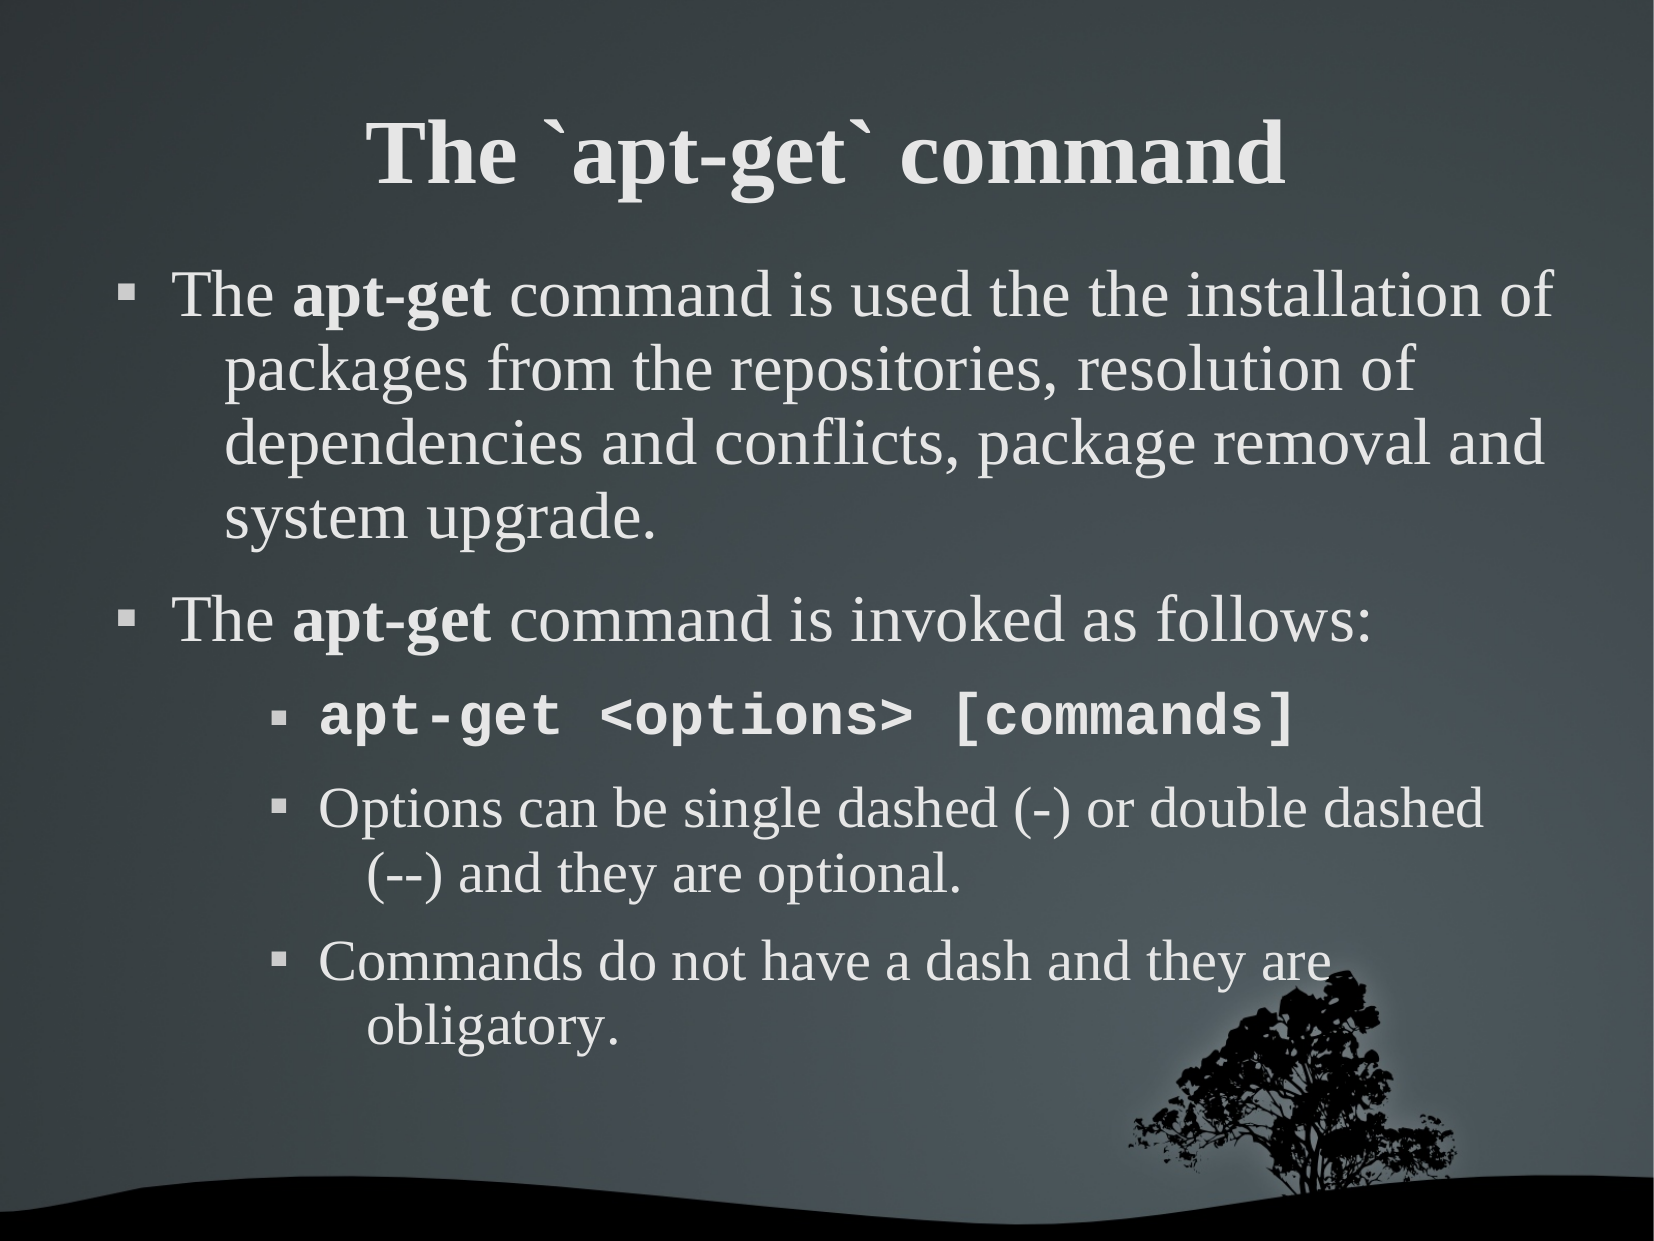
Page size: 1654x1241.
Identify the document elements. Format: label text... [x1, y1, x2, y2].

title The `apt-get` command [82, 49, 1571, 256]
list The apt-get command is used the the installation of packages from the repositories, resolution of dependencies and conflicts, package removal and system upgrade. The apt-get command is invoked as follows: apt-get <options> [commands] Options can be single dashed (-) or double dashed (--) and they are optional. Commands do not have a dash and they are obligatory. [82, 256, 1571, 1219]
picture [0, 0, 1654, 1241]
